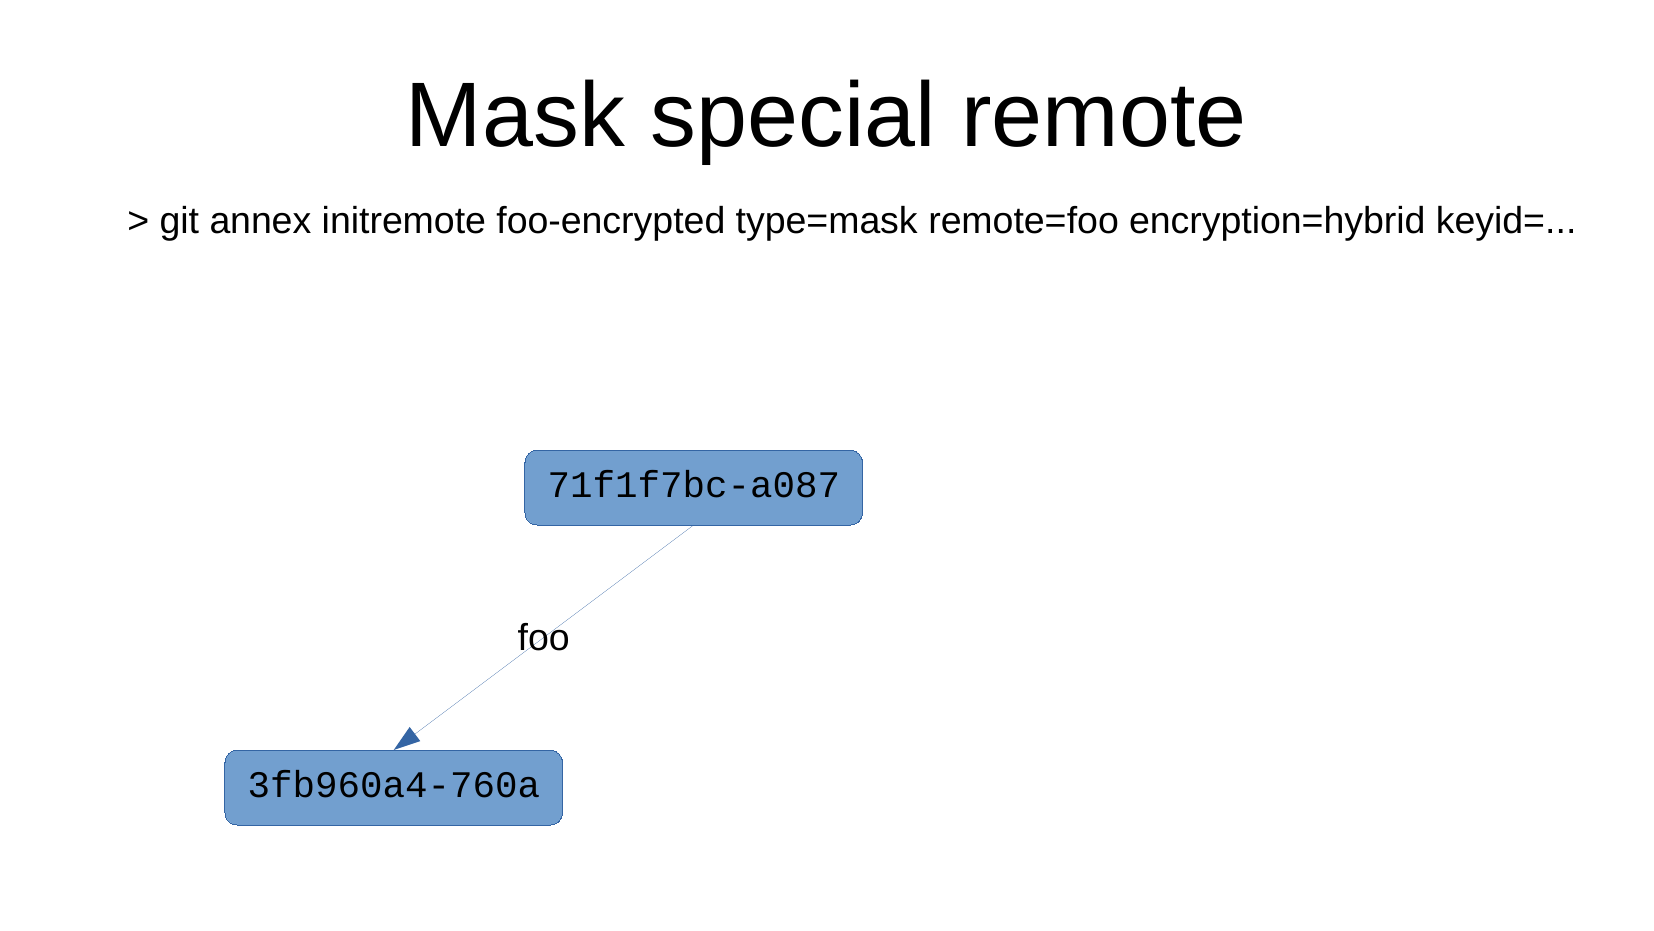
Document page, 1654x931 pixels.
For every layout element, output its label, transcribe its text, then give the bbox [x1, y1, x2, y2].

text_box 3fb960a4-760a [224, 750, 563, 826]
title Mask special remote [82, 37, 1571, 193]
text_box > git annex initremote foo-encrypted type=mask remote=foo encryption=hybrid keyid=... [112, 192, 1651, 292]
text_box 71f1f7bc-a087 [524, 450, 863, 526]
